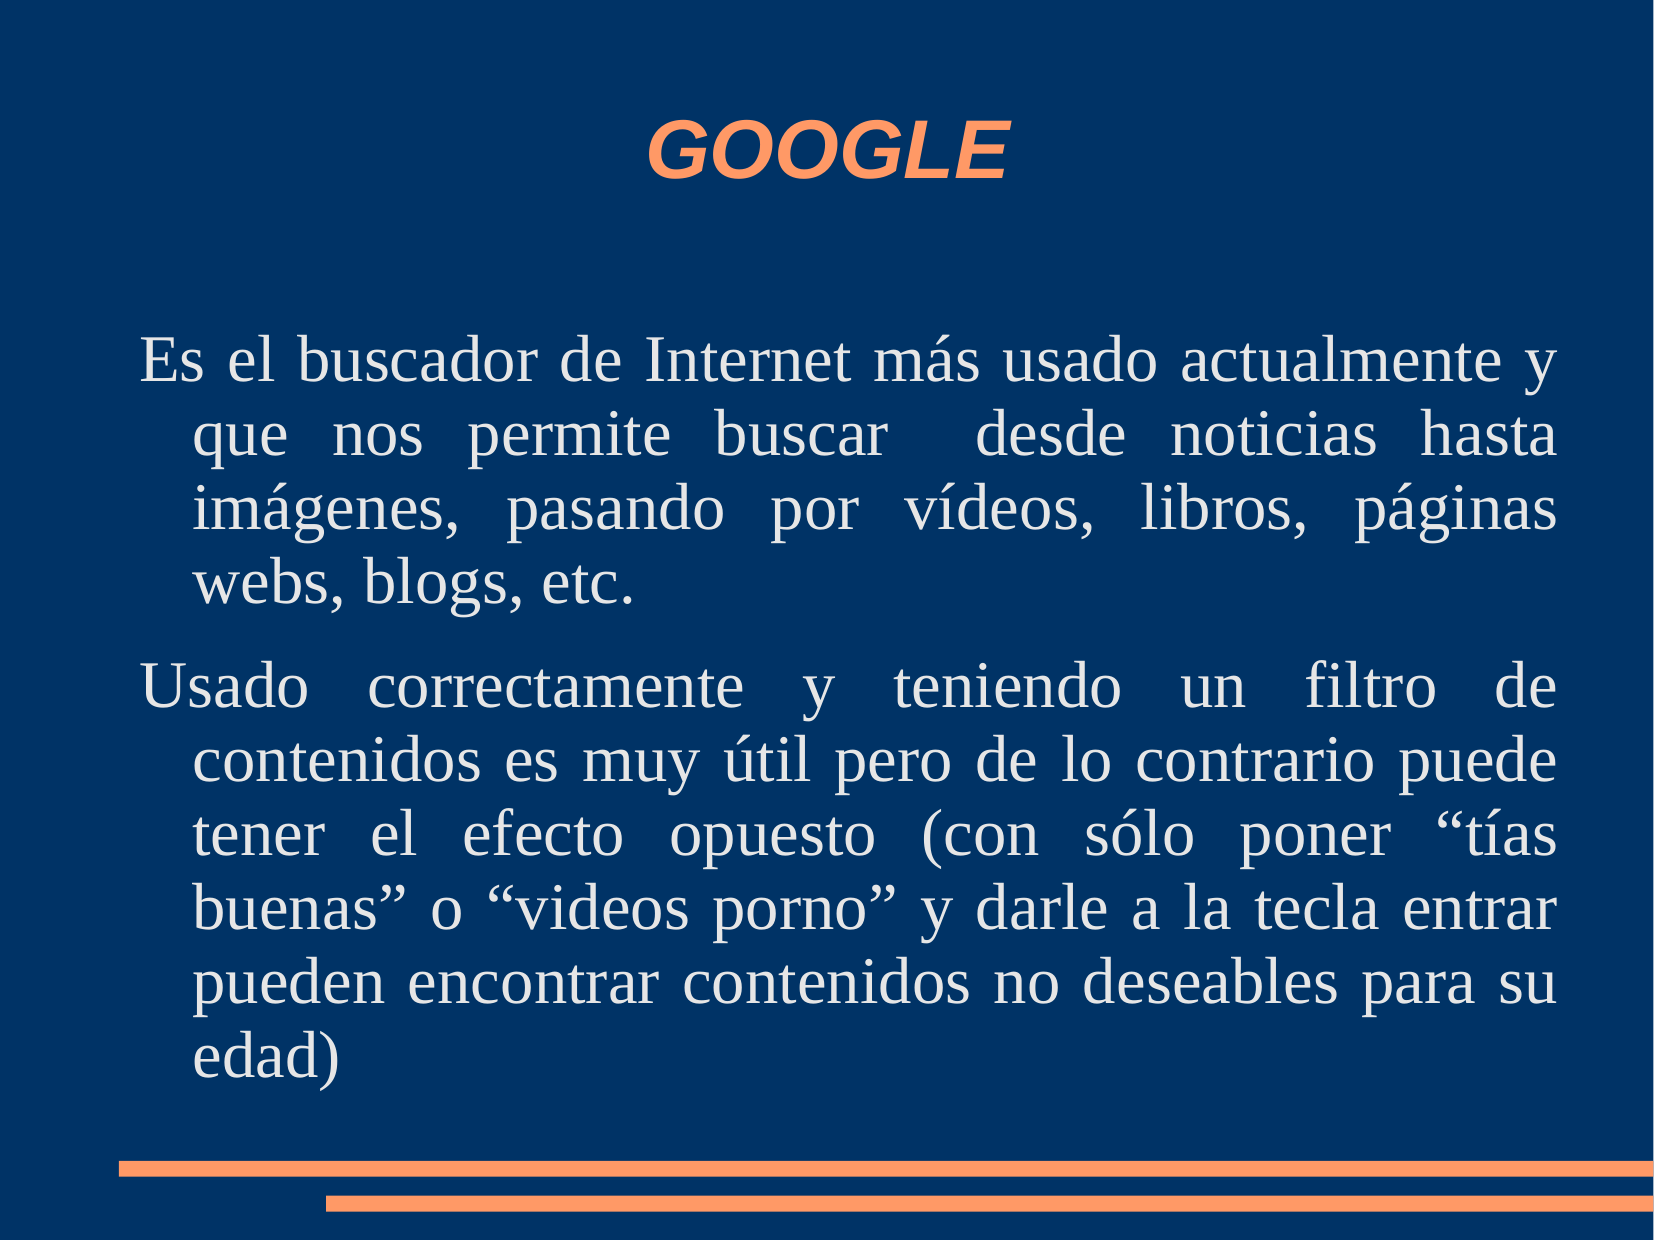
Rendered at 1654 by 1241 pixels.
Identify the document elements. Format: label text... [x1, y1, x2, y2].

list Es el buscador de Internet más usado actualmente y que nos permite buscar desde noticias hasta imágenes, pasando por vídeos, libros, páginas webs, blogs, etc. Usado correctamente y teniendo un filtro de contenidos es muy útil pero de lo contrario puede tener el efecto opuesto (con sólo poner “tías buenas” o “videos porno” y darle a la tecla entrar pueden encontrar contenidos no deseables para su edad) [121, 322, 1561, 1160]
title GOOGLE [121, 46, 1534, 254]
